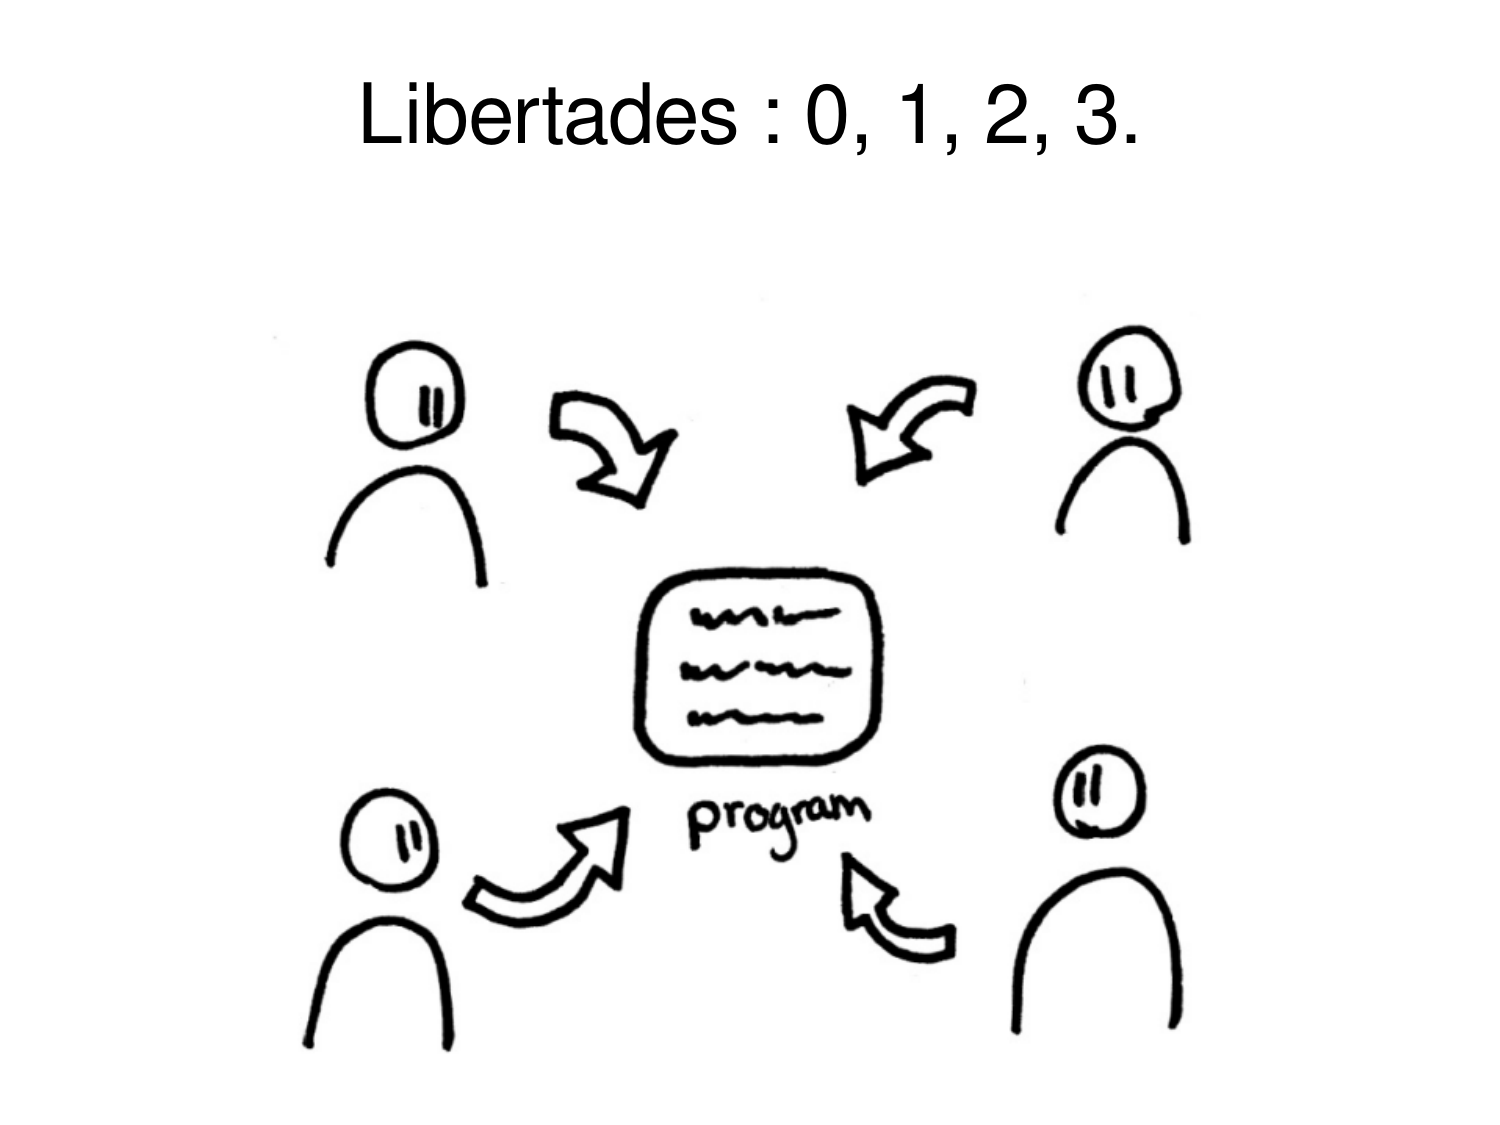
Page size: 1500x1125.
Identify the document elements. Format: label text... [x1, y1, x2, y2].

picture [271, 279, 1229, 1069]
text_box Libertades : 0, 1, 2, 3. [82, 60, 1418, 167]
